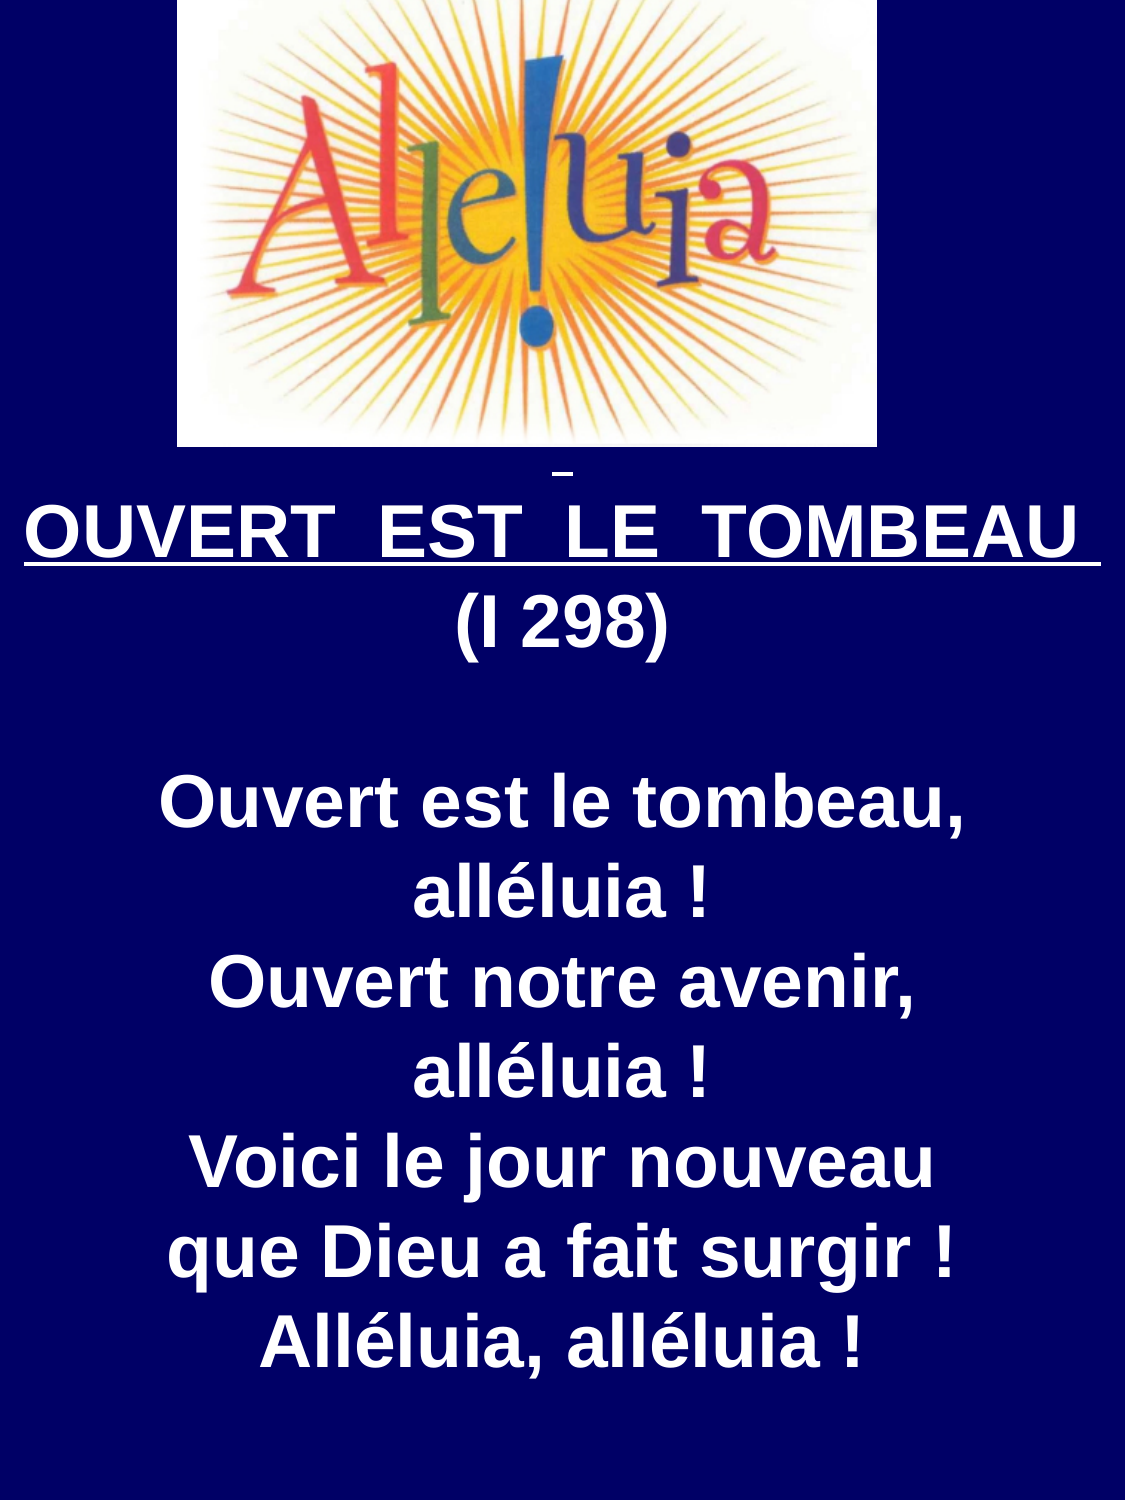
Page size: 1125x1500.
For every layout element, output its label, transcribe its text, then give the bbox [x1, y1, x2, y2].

text_box OUVERT EST LE TOMBEAU (I 298) Ouvert est le tombeau, alléluia ! Ouvert notre avenir, alléluia ! Voici le jour nouveau que Dieu a fait surgir ! Alléluia, alléluia ! [0, 295, 1125, 1390]
picture [177, 0, 877, 447]
